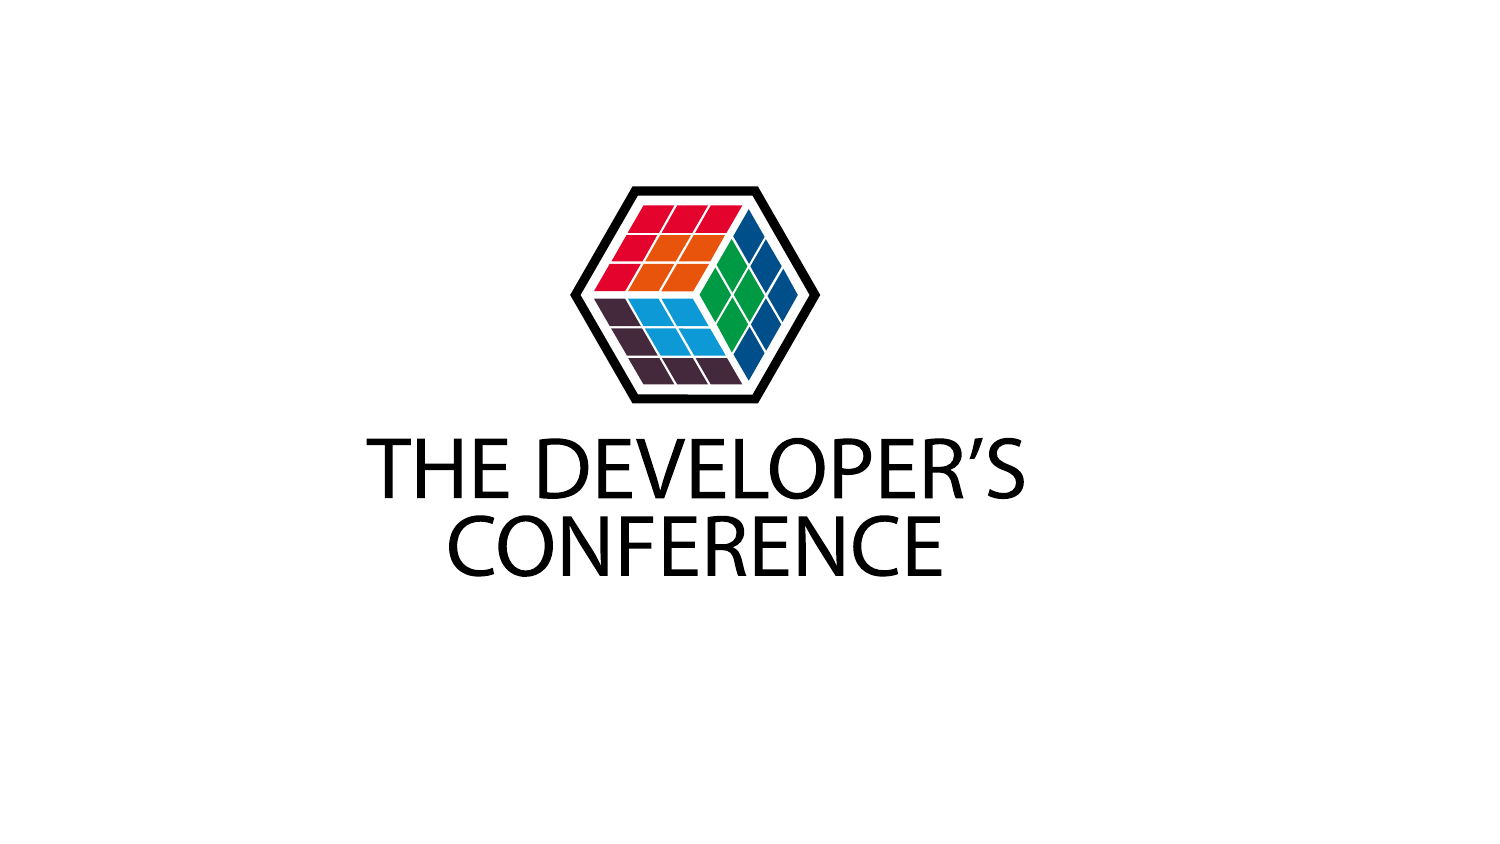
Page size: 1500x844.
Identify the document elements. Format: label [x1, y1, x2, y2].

picture [330, 150, 1058, 611]
